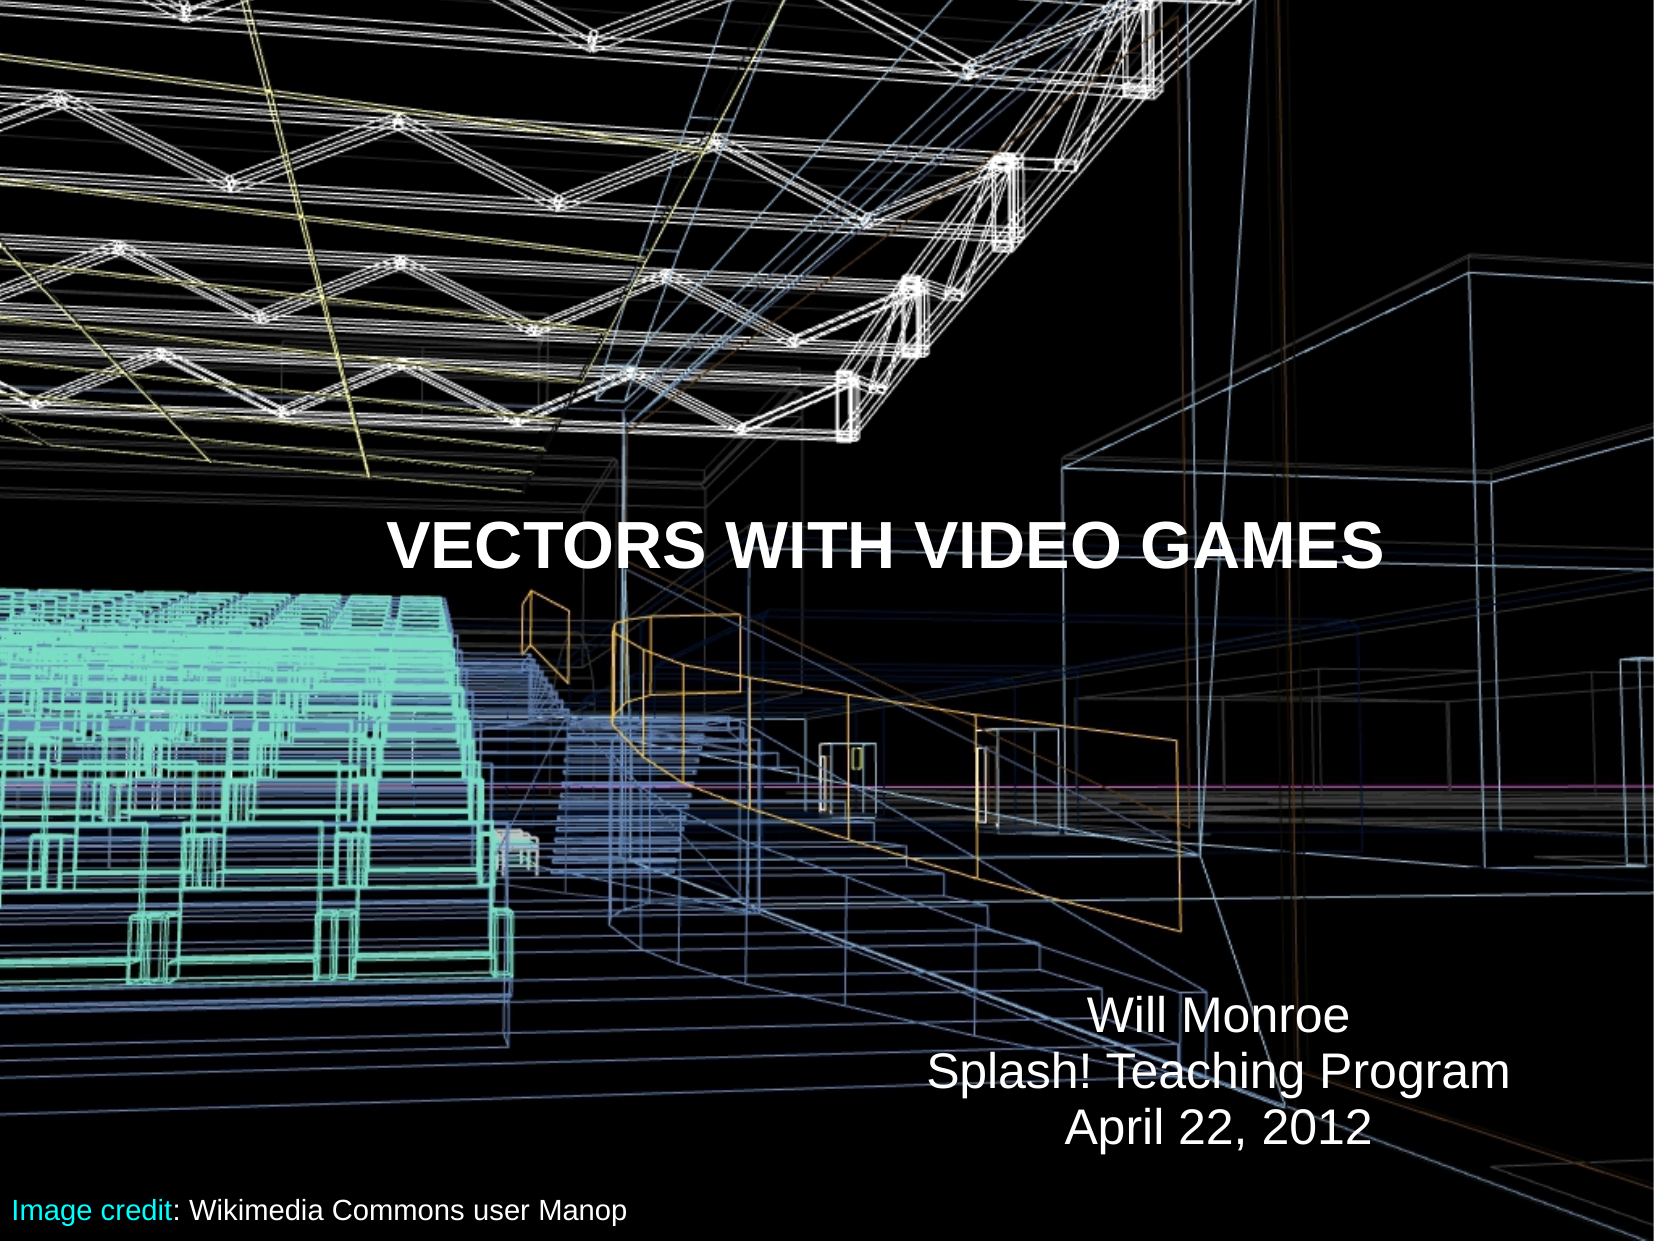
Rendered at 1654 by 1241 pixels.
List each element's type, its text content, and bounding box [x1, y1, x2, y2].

text_box Image credit: Wikimedia Commons user Manop [0, 1186, 644, 1234]
subtitle VECTORS WITH VIDEO GAMES [141, 15, 1631, 1075]
picture [0, 0, 1654, 1241]
text_box Will Monroe Splash! Teaching Program April 22, 2012 [899, 980, 1538, 1163]
